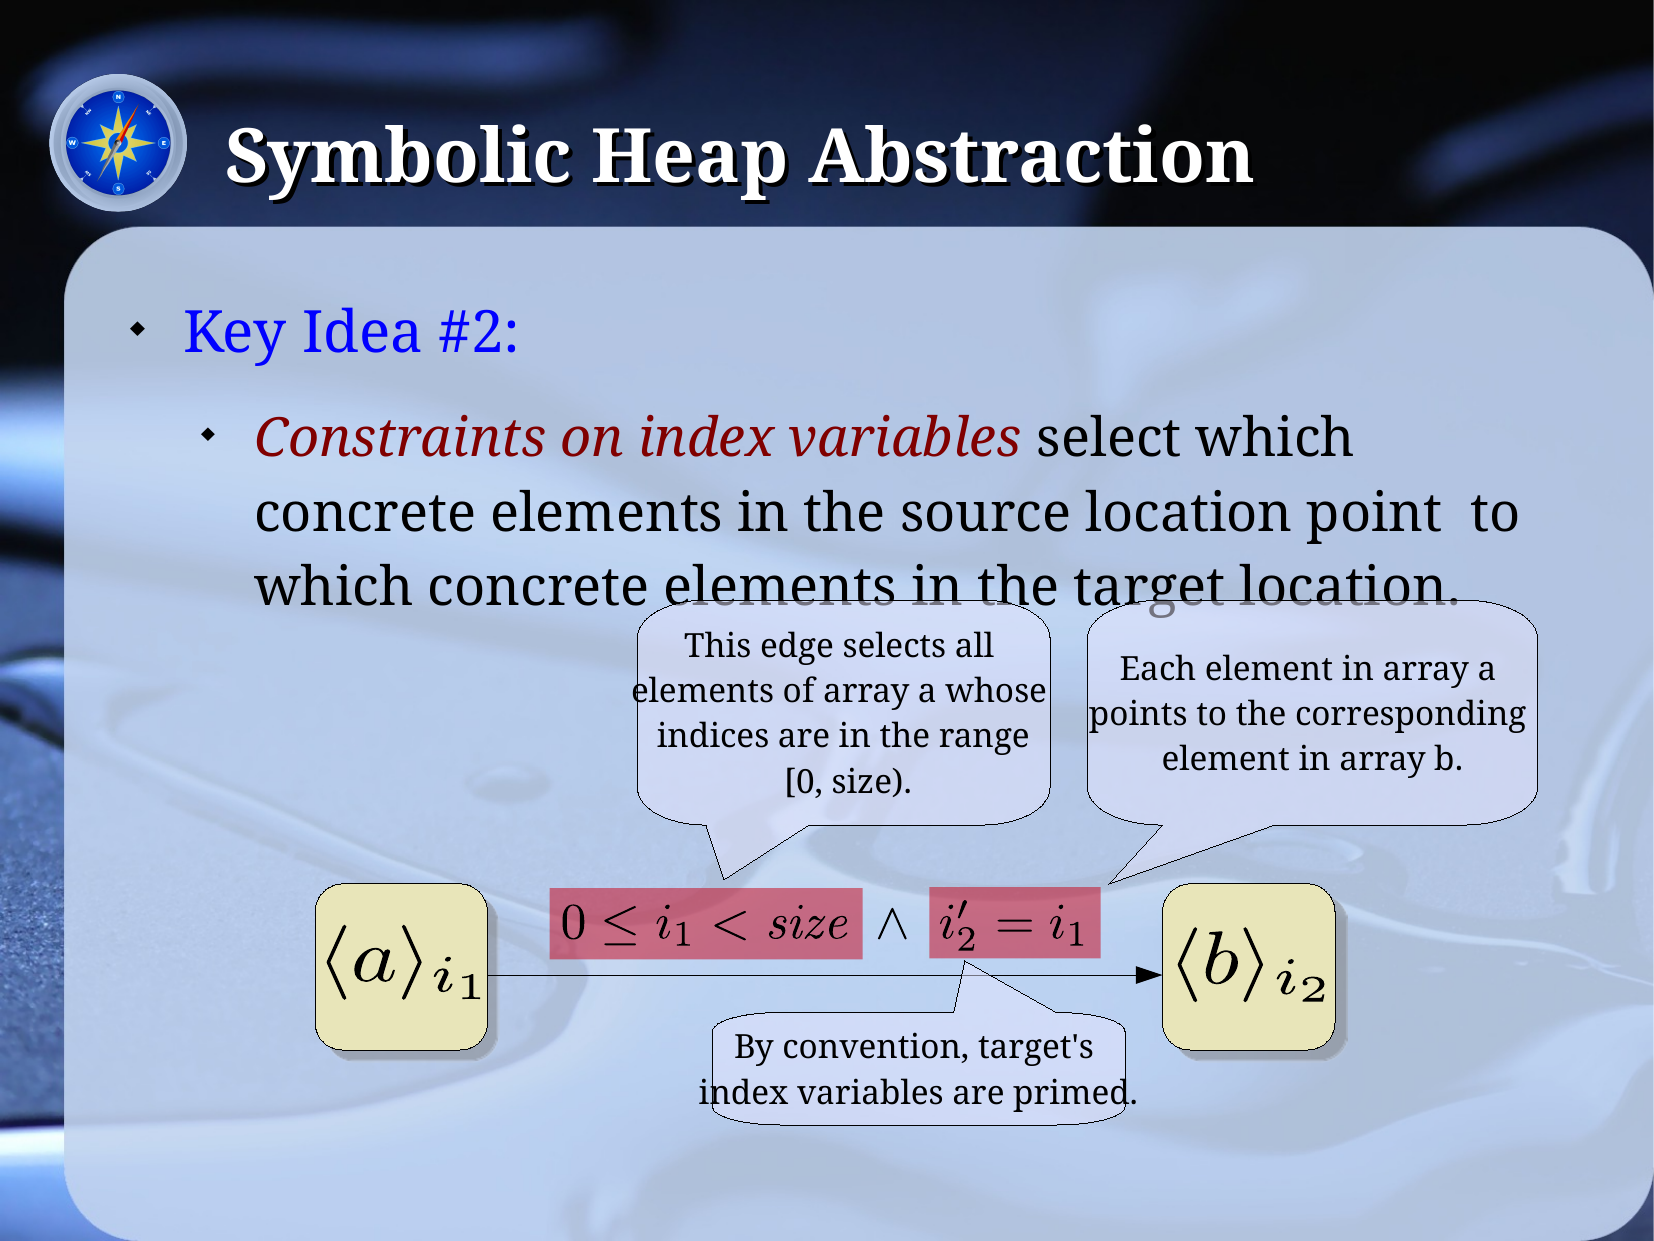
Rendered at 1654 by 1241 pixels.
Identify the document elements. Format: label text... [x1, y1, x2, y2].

text_box By convention, target's index variables are primed. [712, 960, 1126, 1126]
text_box [1162, 883, 1336, 1051]
text_box [929, 887, 1101, 959]
text_box This edge selects all elements of array a whose indices are in the range [0, size). [637, 600, 1051, 880]
list Key Idea #2: Constraints on index variables select which concrete elements in the source location point to which concrete elements in the target location. [112, 290, 1571, 1109]
text_box [315, 883, 488, 1051]
title Symbolic Heap Abstraction [225, 49, 1571, 257]
text_box Each element in array a points to the corresponding element in array b. [1087, 600, 1538, 885]
picture [0, 0, 1654, 1241]
